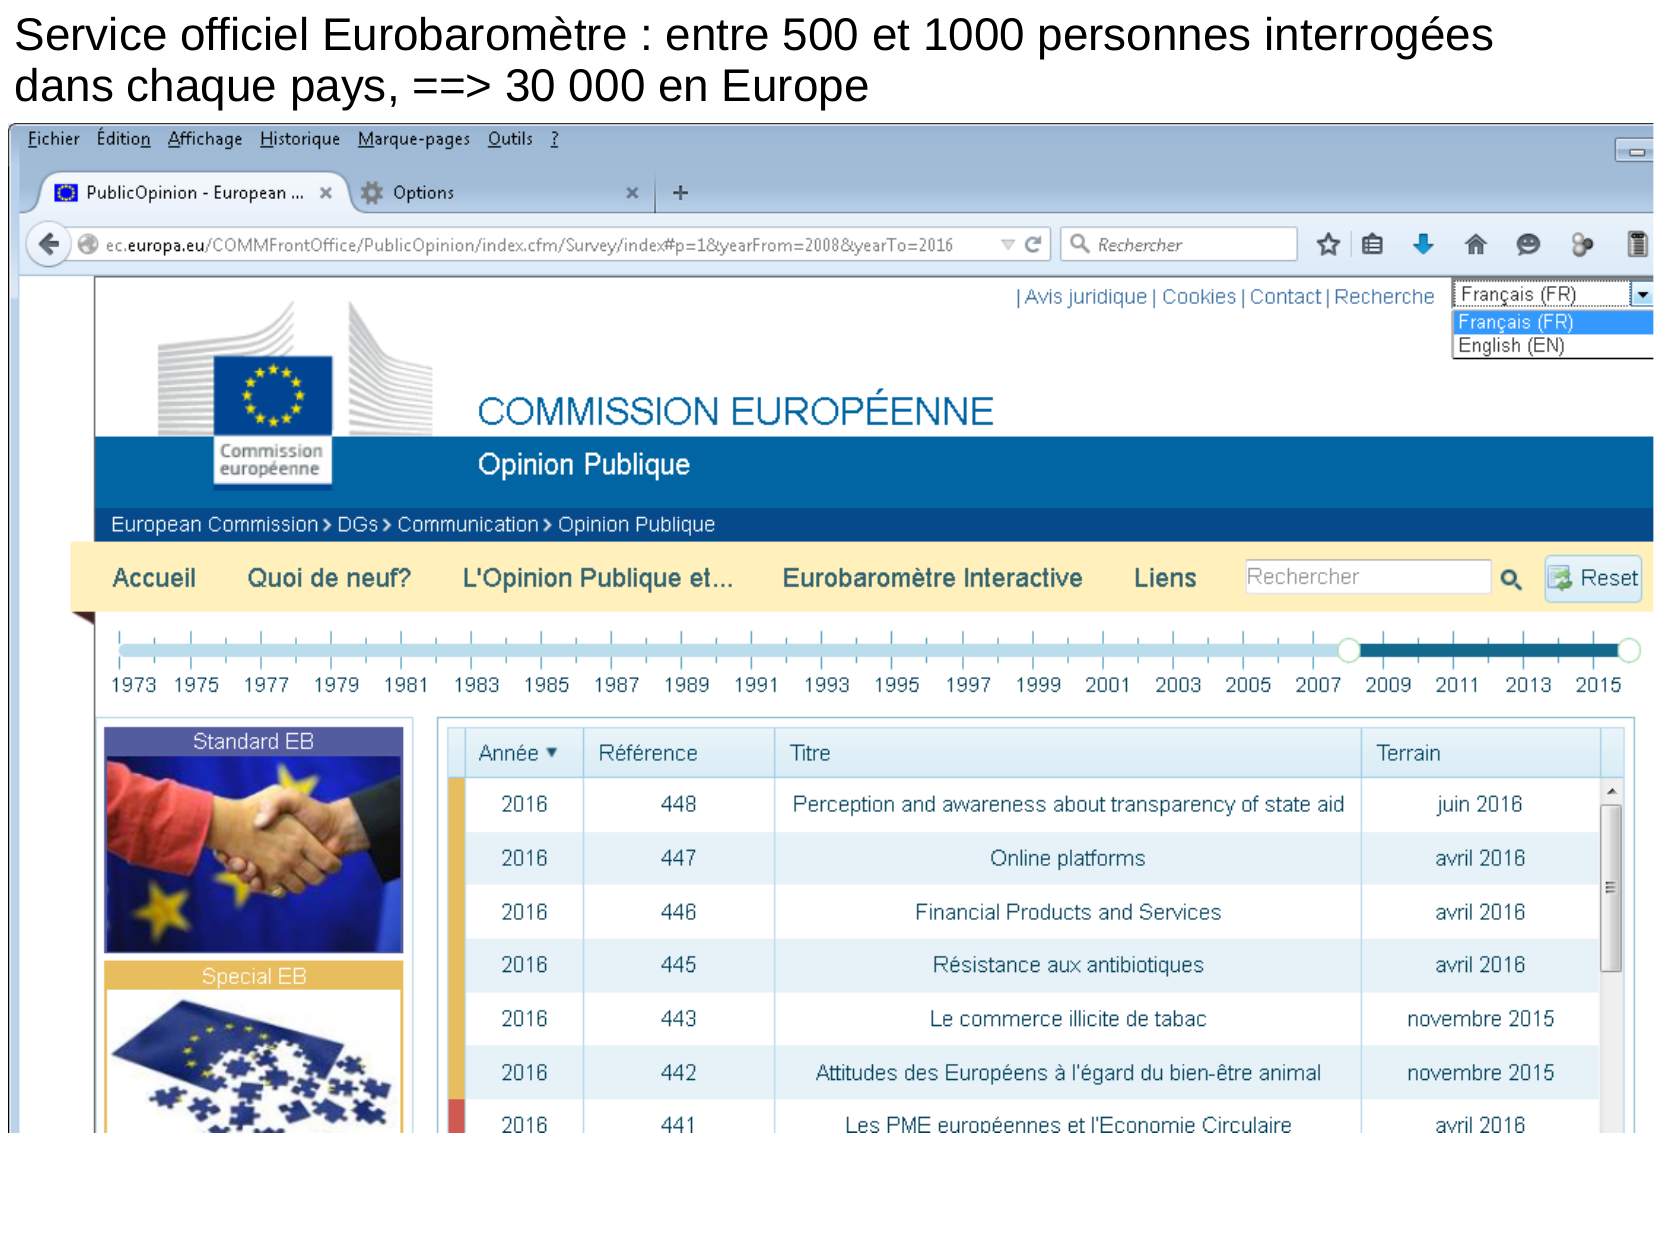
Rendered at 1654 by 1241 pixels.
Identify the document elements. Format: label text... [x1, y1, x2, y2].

text_box Service officiel Eurobaromètre : entre 500 et 1000 personnes interrogées dans chaque pays, ==> 30 000 en Europe [0, 1, 1536, 119]
picture [8, 123, 1654, 1133]
